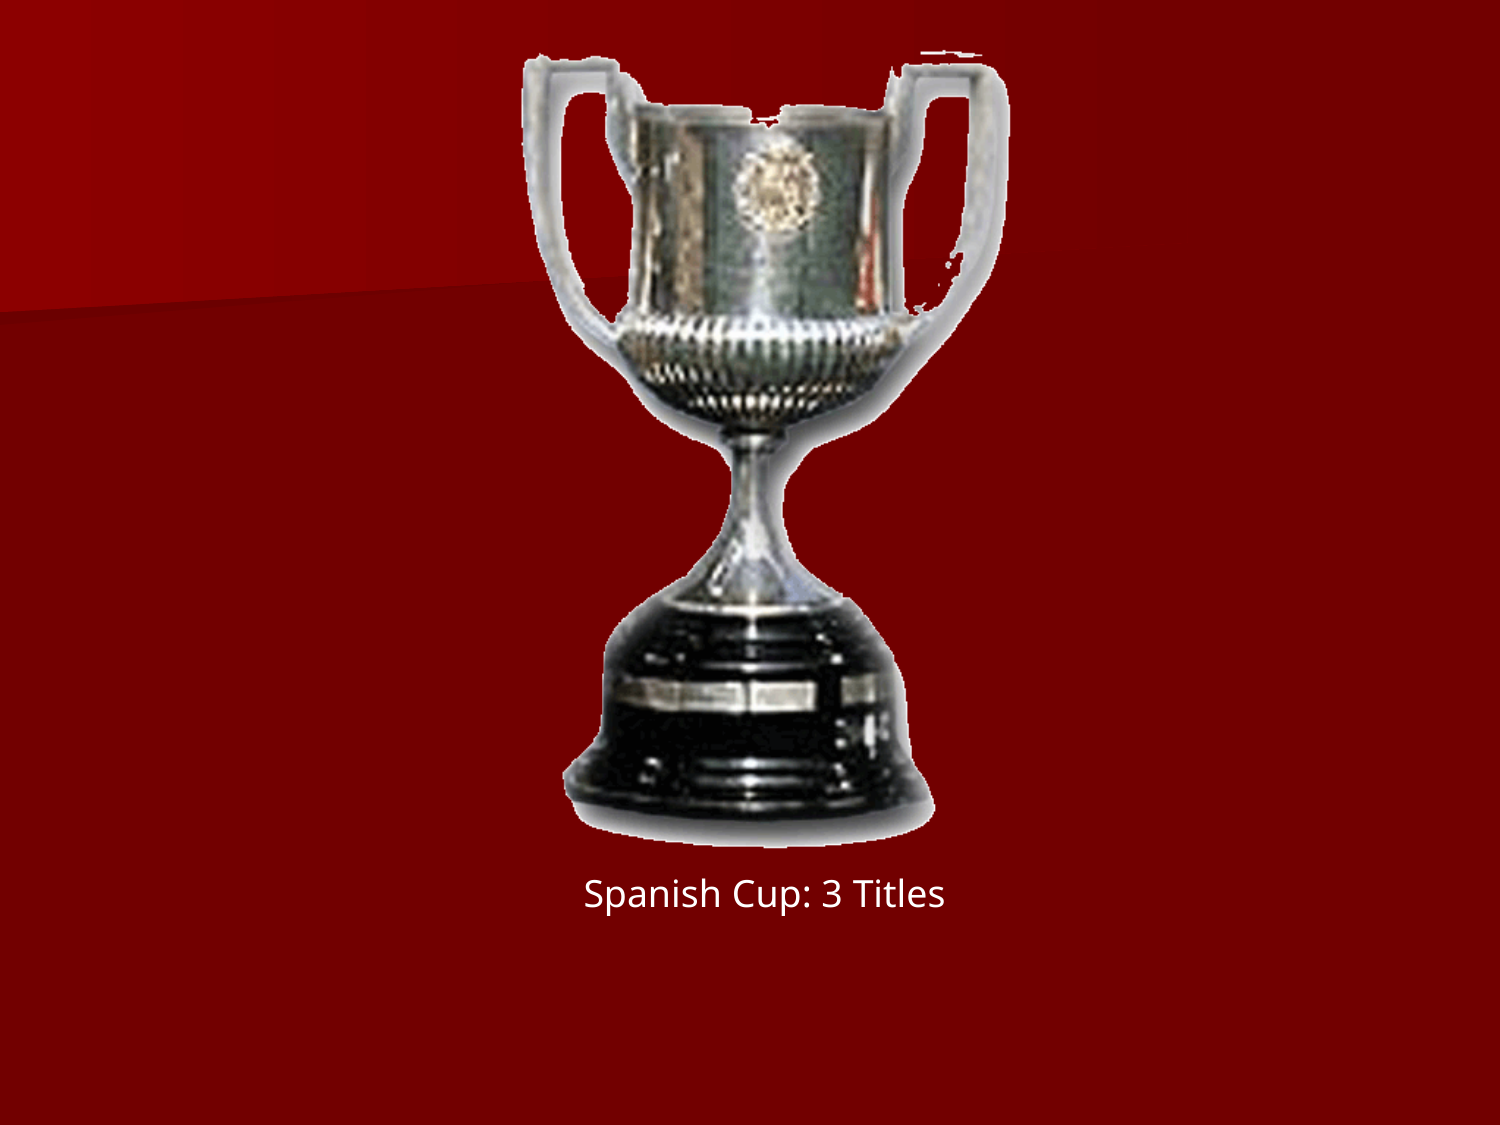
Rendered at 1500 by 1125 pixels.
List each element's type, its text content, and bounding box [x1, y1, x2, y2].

picture [312, 0, 1179, 866]
text_box Spanish Cup: 3 Titles [568, 862, 961, 923]
